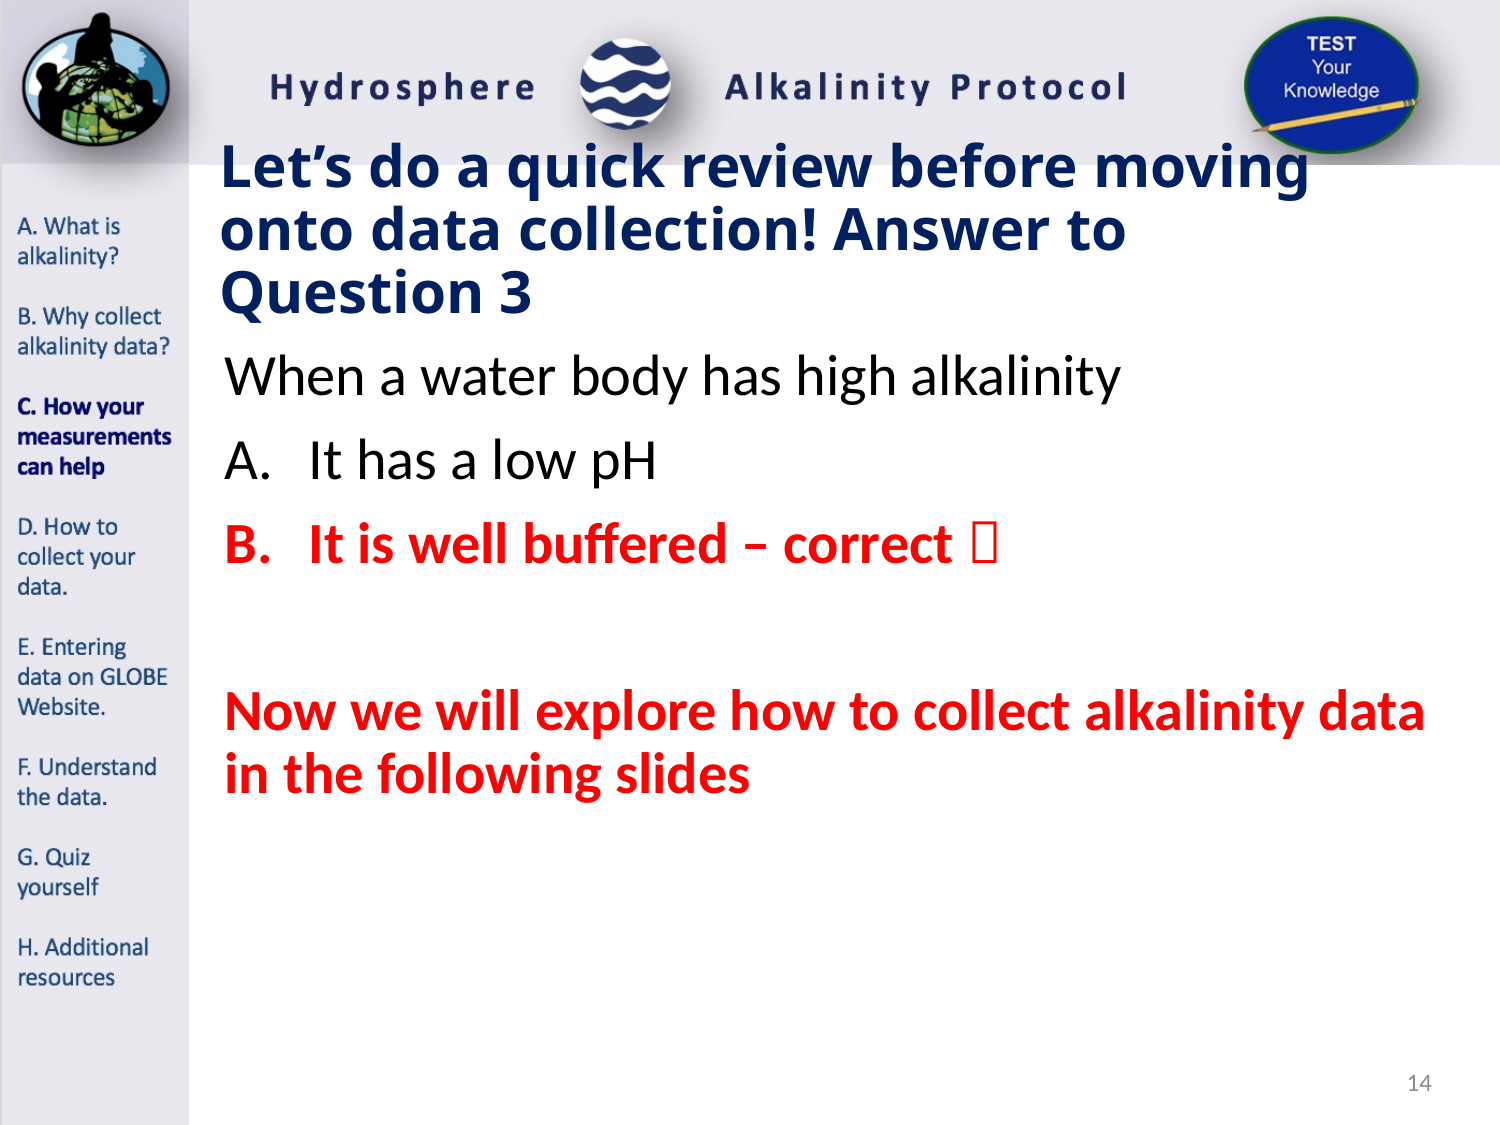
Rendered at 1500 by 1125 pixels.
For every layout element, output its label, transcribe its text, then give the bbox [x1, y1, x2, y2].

picture [0, 0, 1500, 1125]
list When a water body has high alkalinity It has a low pH It is well buffered – correct  Now we will explore how to collect alkalinity data in the following slides [209, 337, 1448, 1052]
slide_number <number> [1109, 1052, 1448, 1112]
title Let’s do a quick review before moving onto data collection! Answer to Question 3 [204, 146, 1408, 318]
